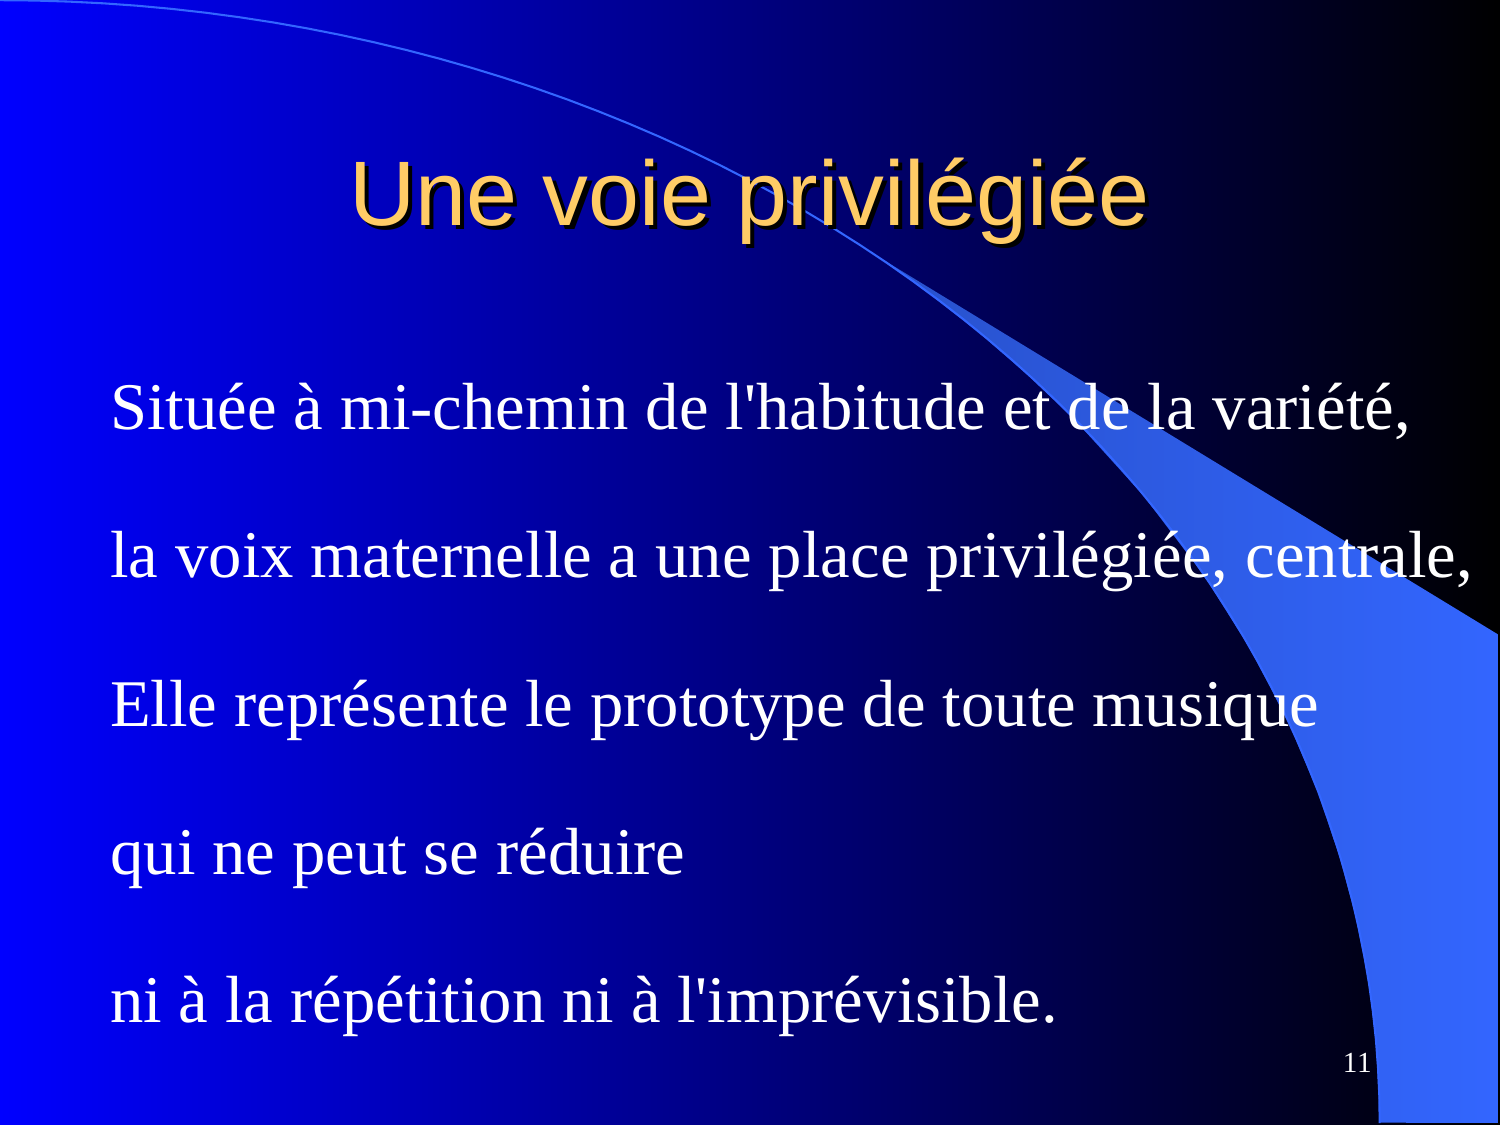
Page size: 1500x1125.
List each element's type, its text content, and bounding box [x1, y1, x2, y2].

text_box Située à mi-chemin de l'habitude et de la variété, la voix maternelle a une place privilégiée, centrale, Elle représente le prototype de toute musique qui ne peut se réduire ni à la répétition ni à l'imprévisible. [95, 288, 1500, 1125]
title Une voie privilégiée [112, 99, 1388, 288]
